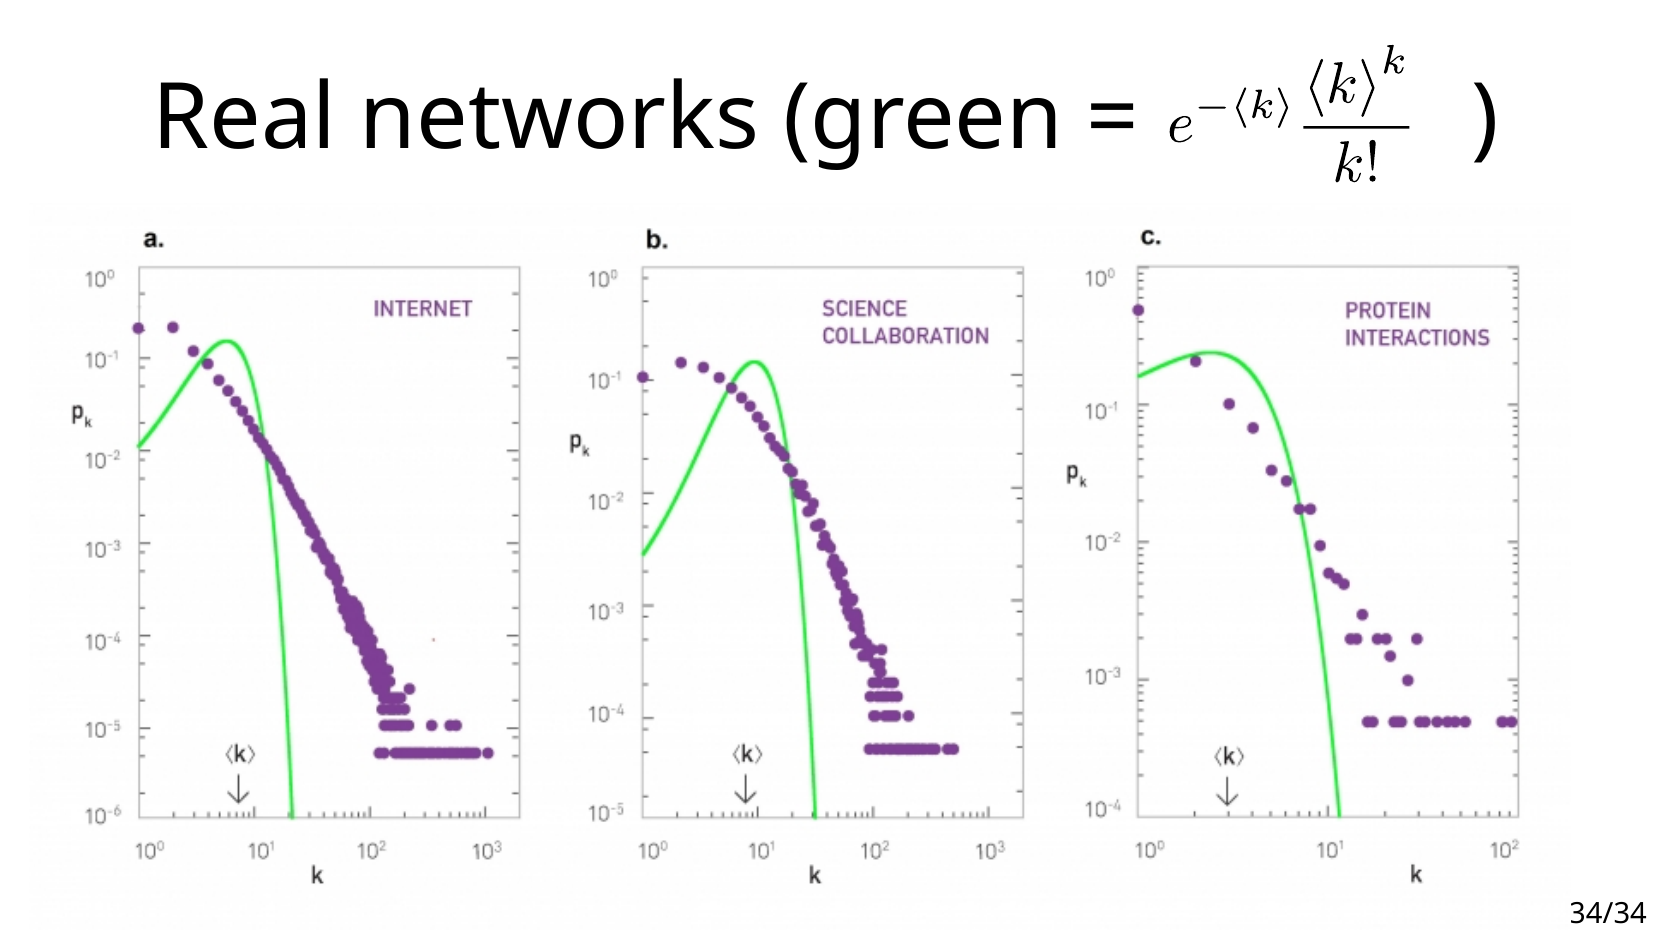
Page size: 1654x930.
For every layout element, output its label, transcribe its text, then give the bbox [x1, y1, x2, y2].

text_box [1166, 44, 1410, 183]
picture [29, 203, 1571, 930]
title Real networks (green = ) [82, 1, 1571, 203]
